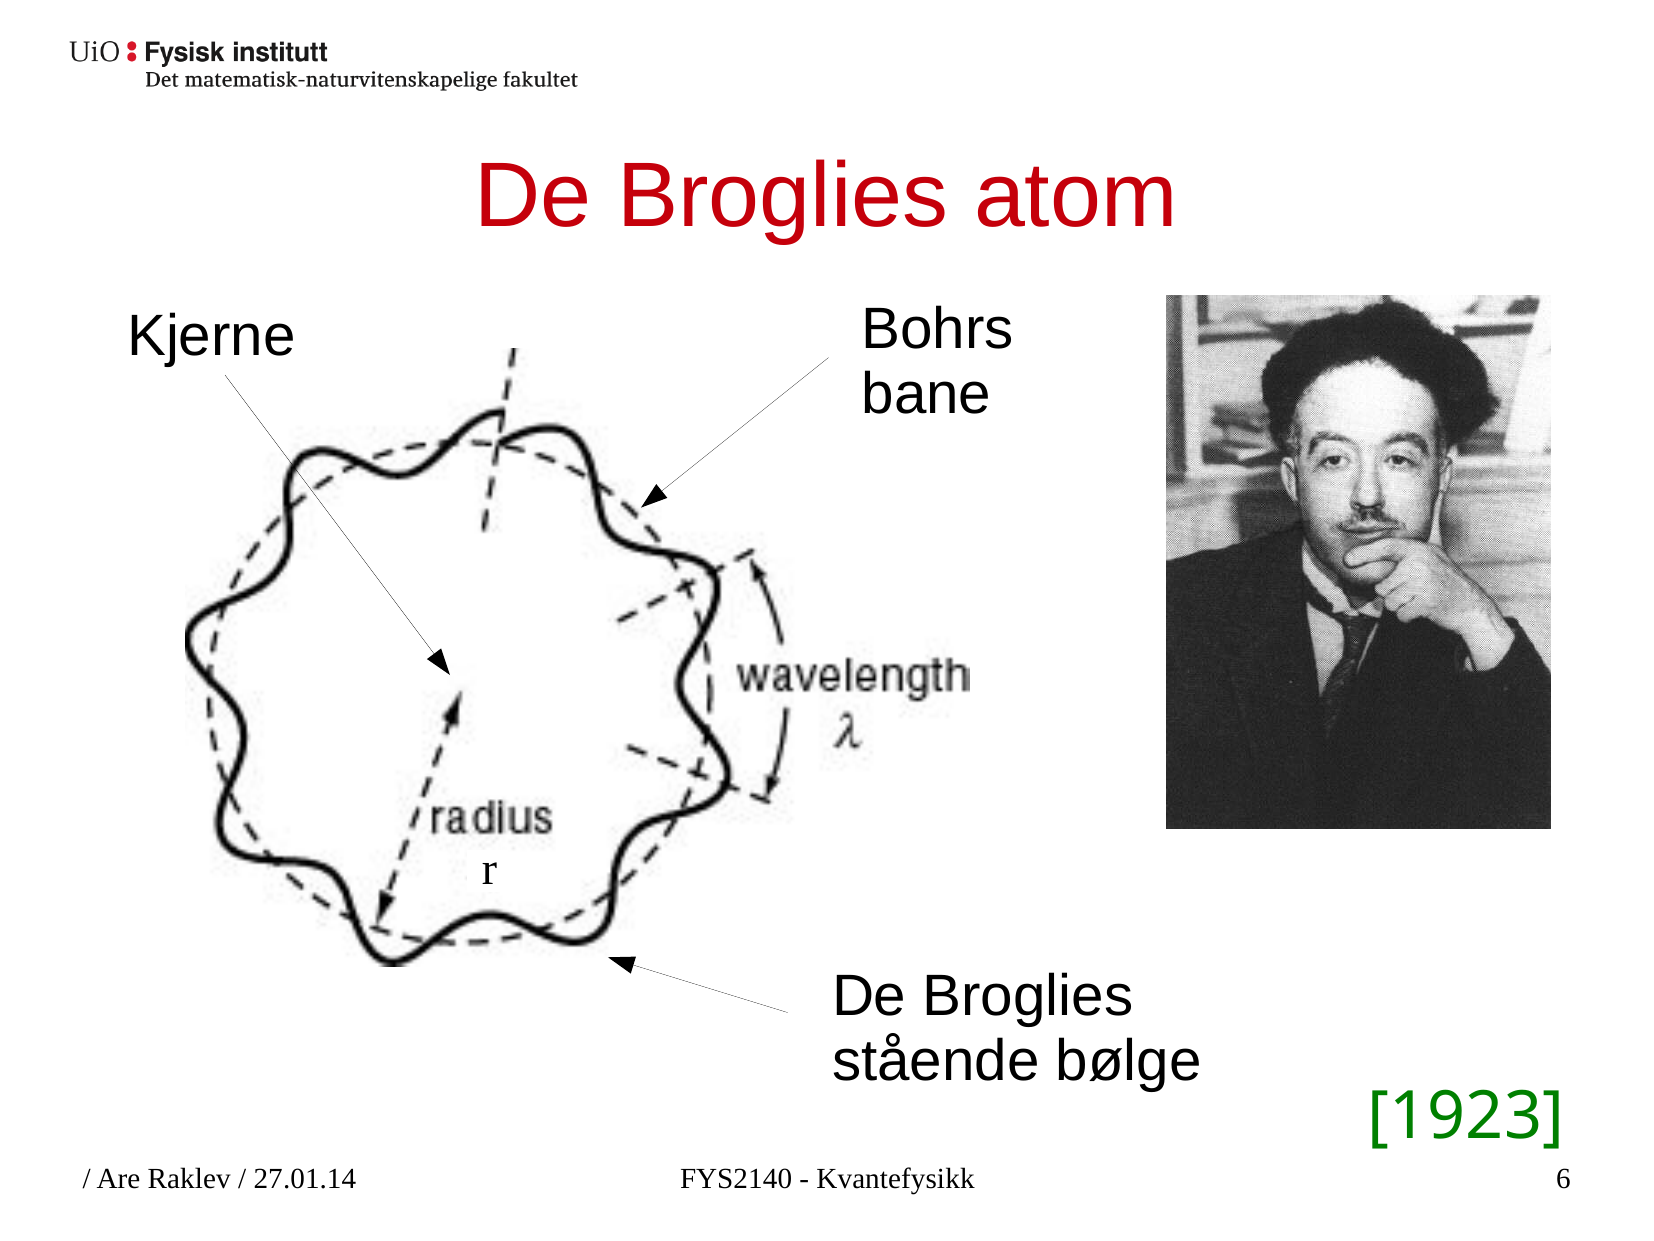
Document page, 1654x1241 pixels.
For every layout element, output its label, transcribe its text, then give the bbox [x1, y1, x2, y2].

text_box De Broglies stående bølge [817, 955, 1230, 1101]
picture [1166, 295, 1551, 829]
picture [185, 348, 970, 968]
picture [68, 37, 581, 93]
text_box Kjerne [112, 295, 311, 376]
title De Broglies atom [82, 90, 1571, 298]
text_box [1923] [1329, 1060, 1568, 1150]
text_box Bohrs bane [846, 288, 1072, 434]
text_box r [467, 836, 548, 907]
